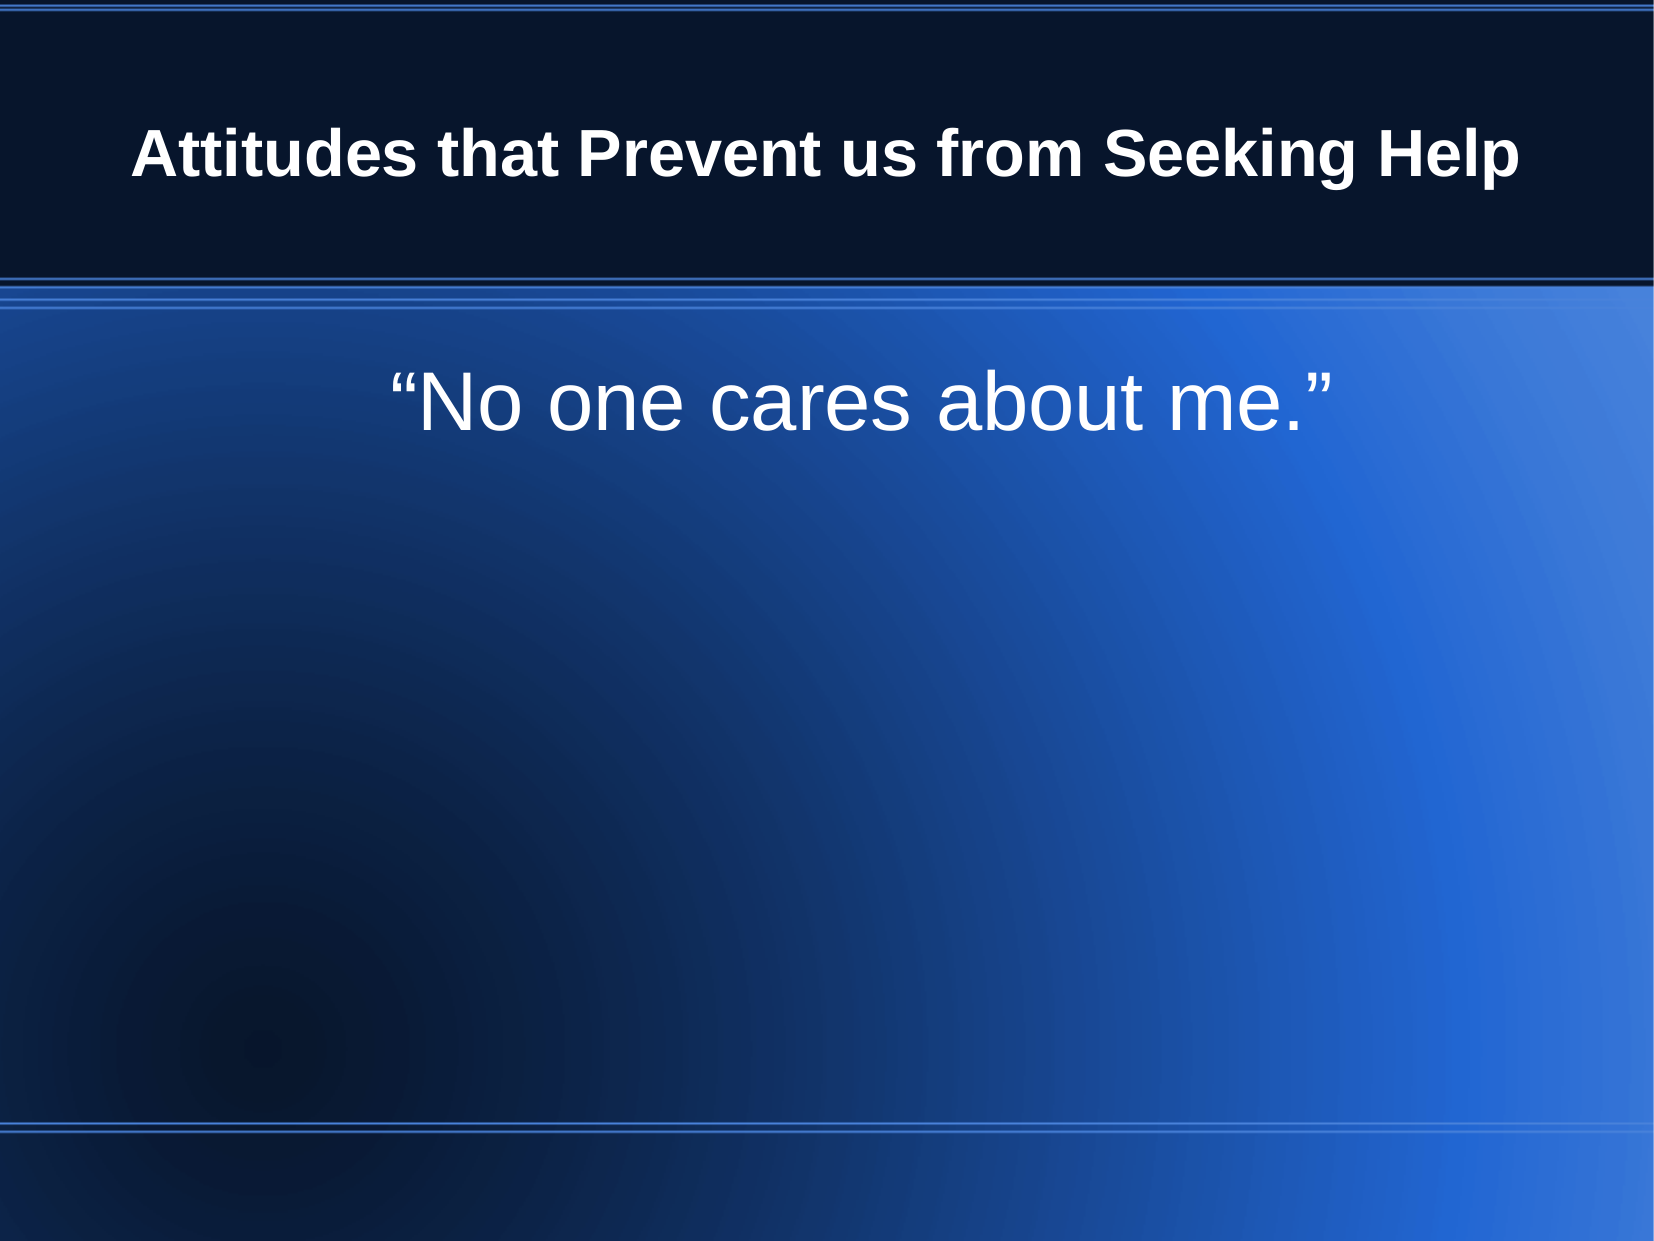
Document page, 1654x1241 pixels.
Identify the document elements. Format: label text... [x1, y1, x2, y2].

list “No one cares about me.” [82, 355, 1571, 1241]
picture [0, 0, 1654, 1241]
title Attitudes that Prevent us from Seeking Help [82, 49, 1571, 257]
